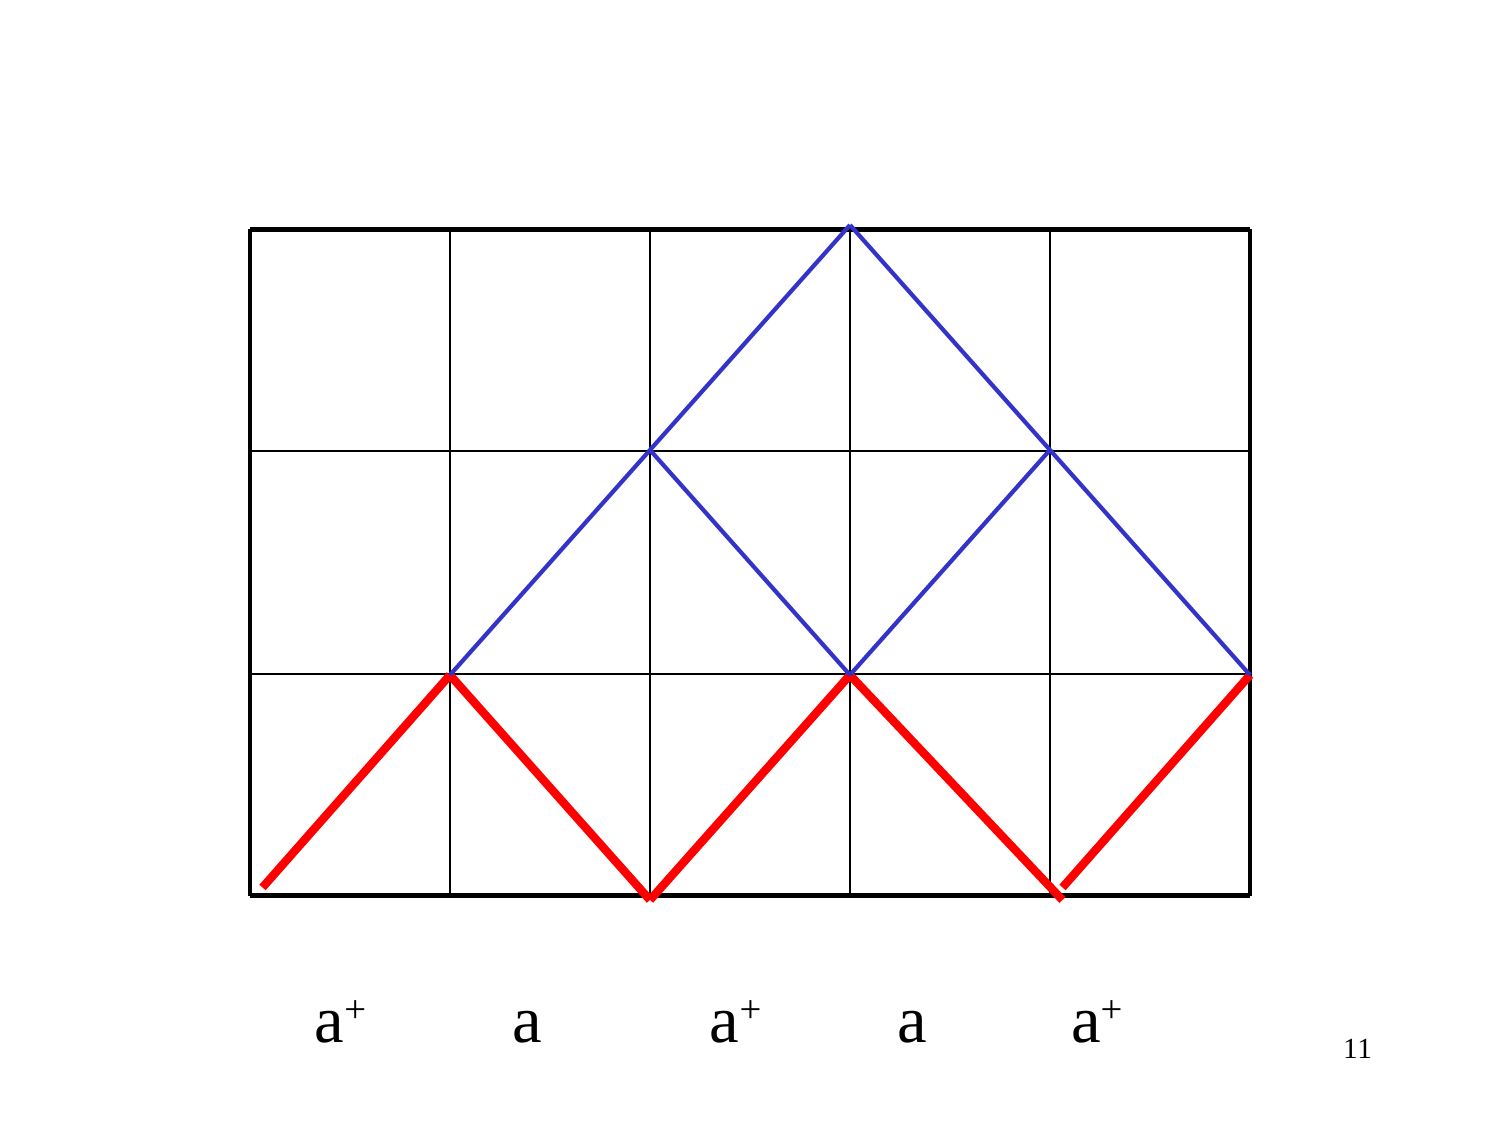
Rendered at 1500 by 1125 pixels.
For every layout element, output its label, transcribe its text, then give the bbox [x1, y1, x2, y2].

text_box a+ a a+ a a+ [249, 974, 1276, 1065]
